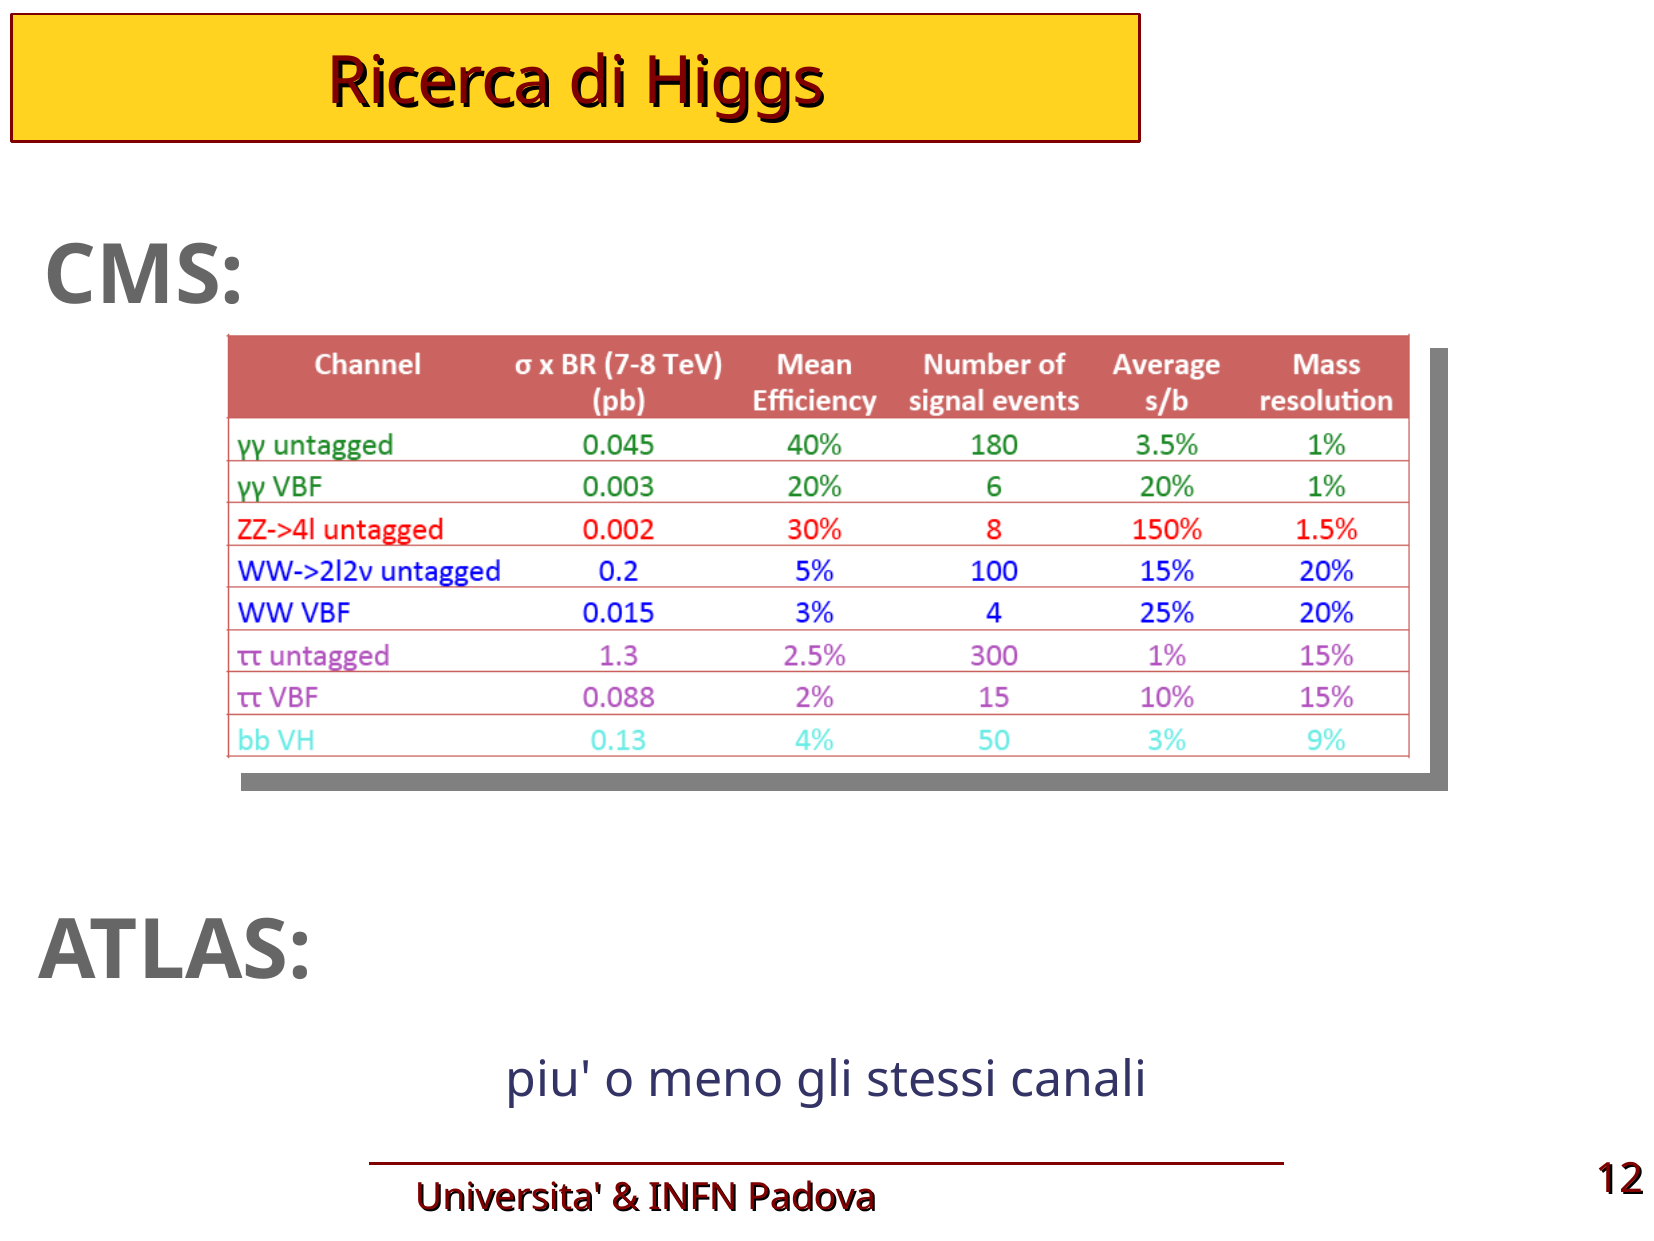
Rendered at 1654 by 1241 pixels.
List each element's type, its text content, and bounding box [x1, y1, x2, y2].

text_box CMS: [29, 206, 283, 320]
list ATLAS: piu' o meno gli stessi canali [38, 832, 1616, 1025]
title Ricerca di Higgs [11, 13, 1140, 142]
picture [224, 330, 1430, 773]
